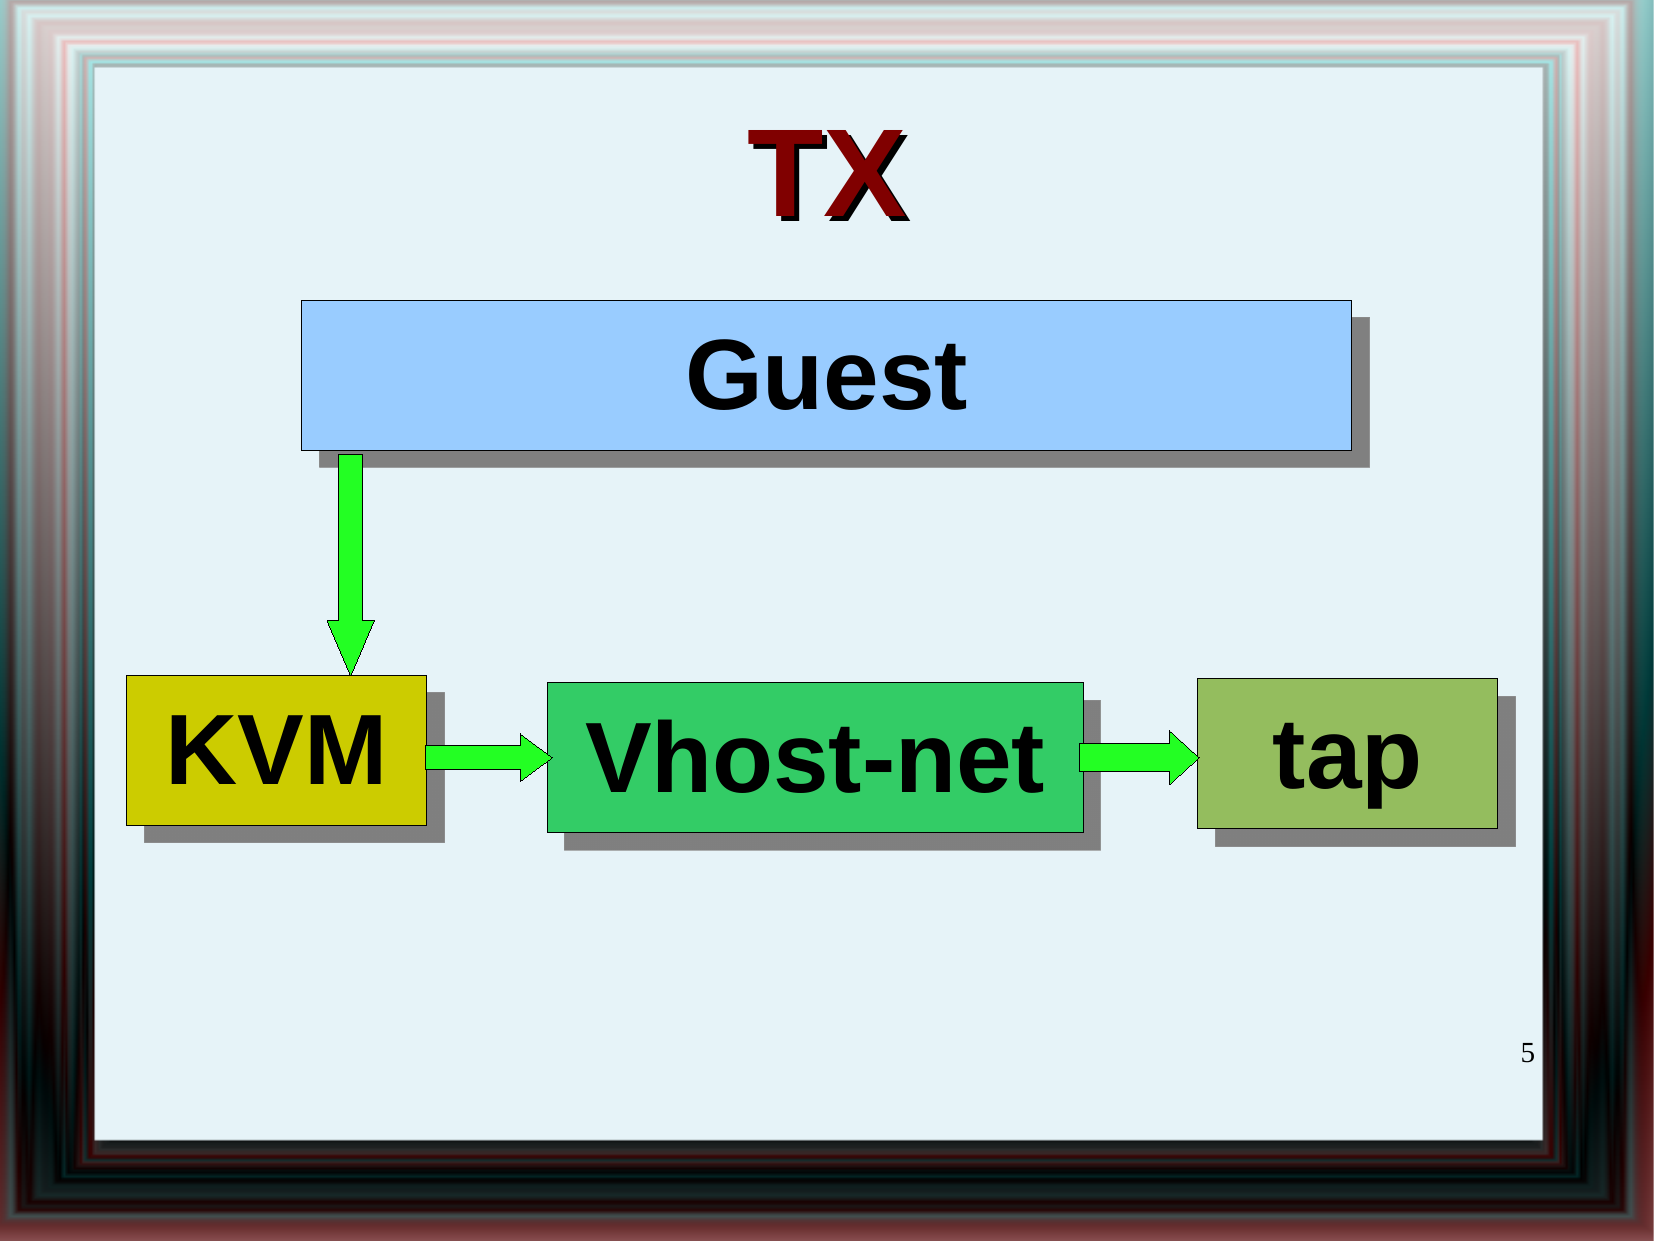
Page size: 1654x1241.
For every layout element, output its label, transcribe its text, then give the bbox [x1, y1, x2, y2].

text_box [425, 733, 553, 782]
text_box [1079, 730, 1200, 785]
text_box Guest [301, 300, 1352, 451]
text_box [327, 454, 375, 676]
title TX [118, 88, 1536, 257]
picture [0, 0, 1654, 1241]
text_box KVM [126, 675, 427, 826]
text_box tap [1197, 678, 1498, 829]
text_box Vhost-net [547, 682, 1084, 833]
